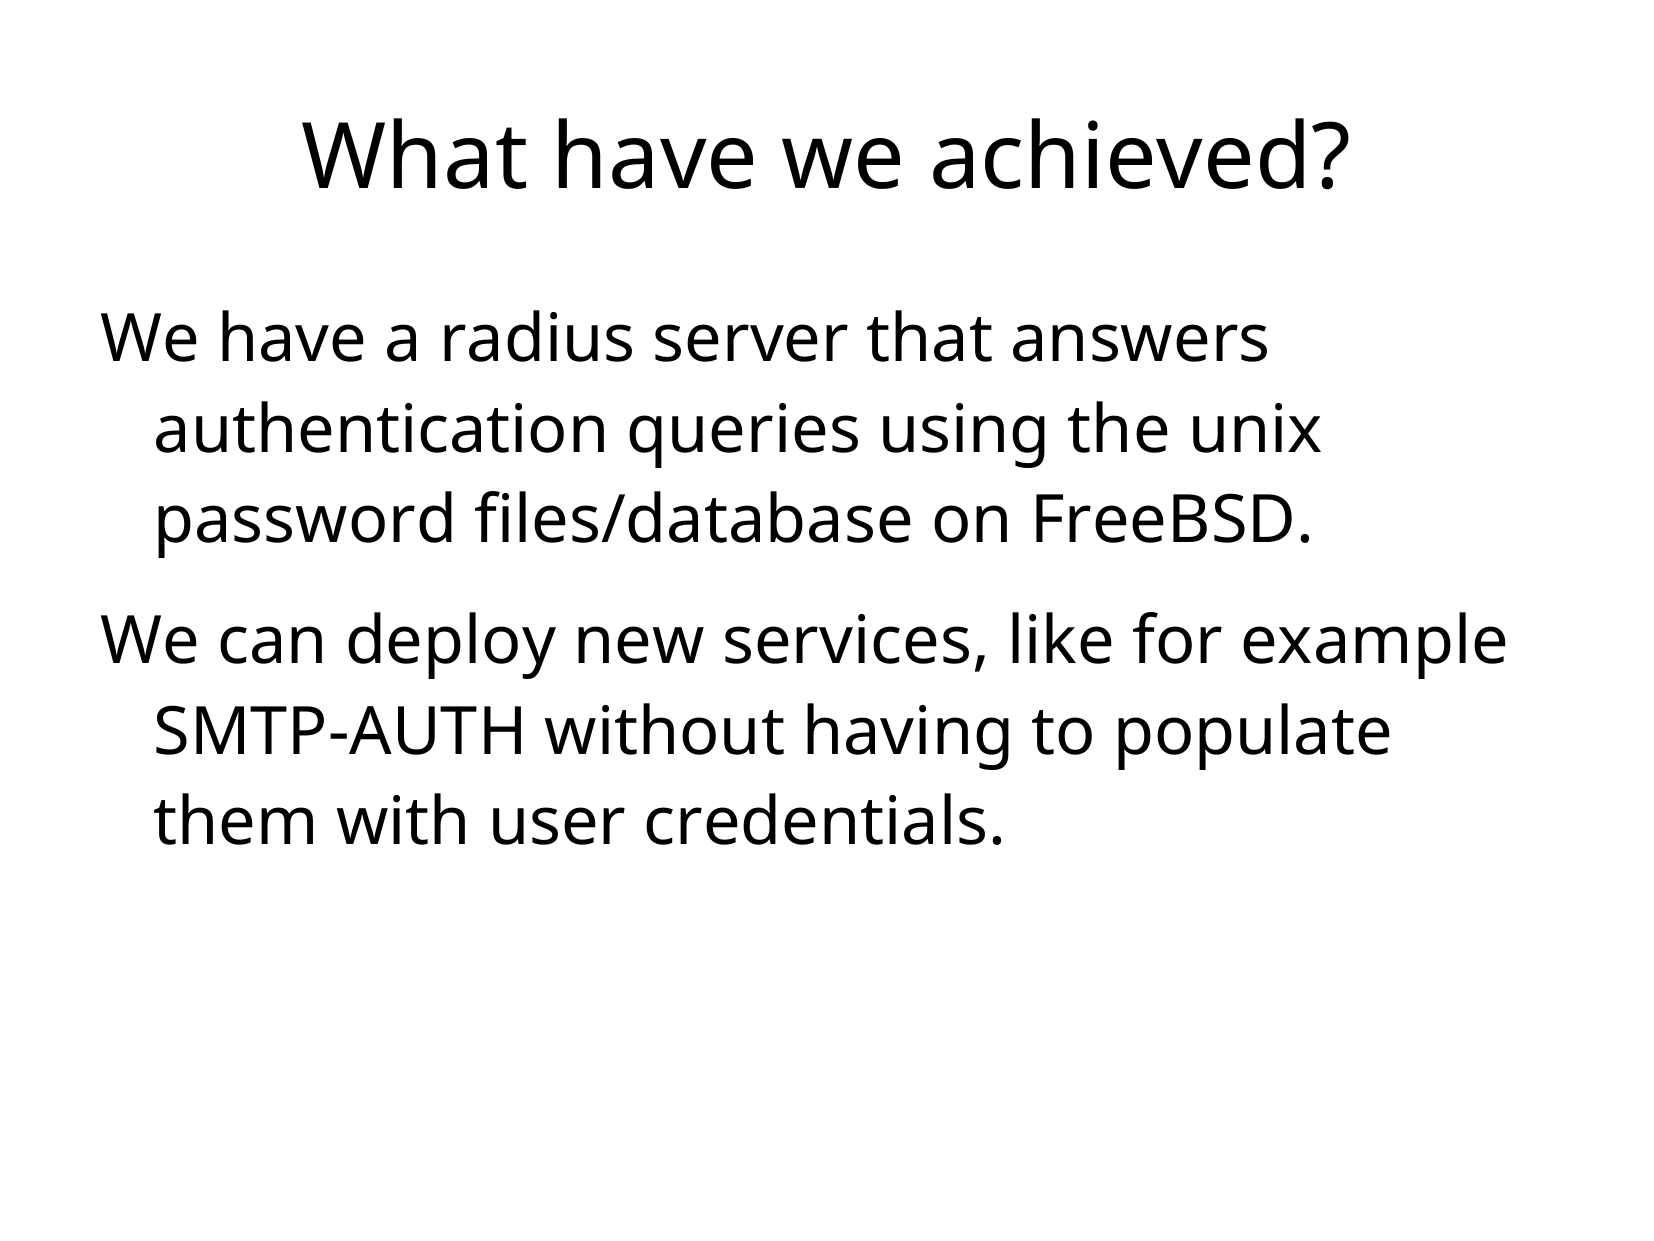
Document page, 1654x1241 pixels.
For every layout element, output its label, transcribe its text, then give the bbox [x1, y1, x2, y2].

title What have we achieved? [82, 49, 1571, 257]
list We have a radius server that answers authentication queries using the unix password files/database on FreeBSD. We can deploy new services, like for example SMTP-AUTH without having to populate them with user credentials. [82, 290, 1571, 1109]
